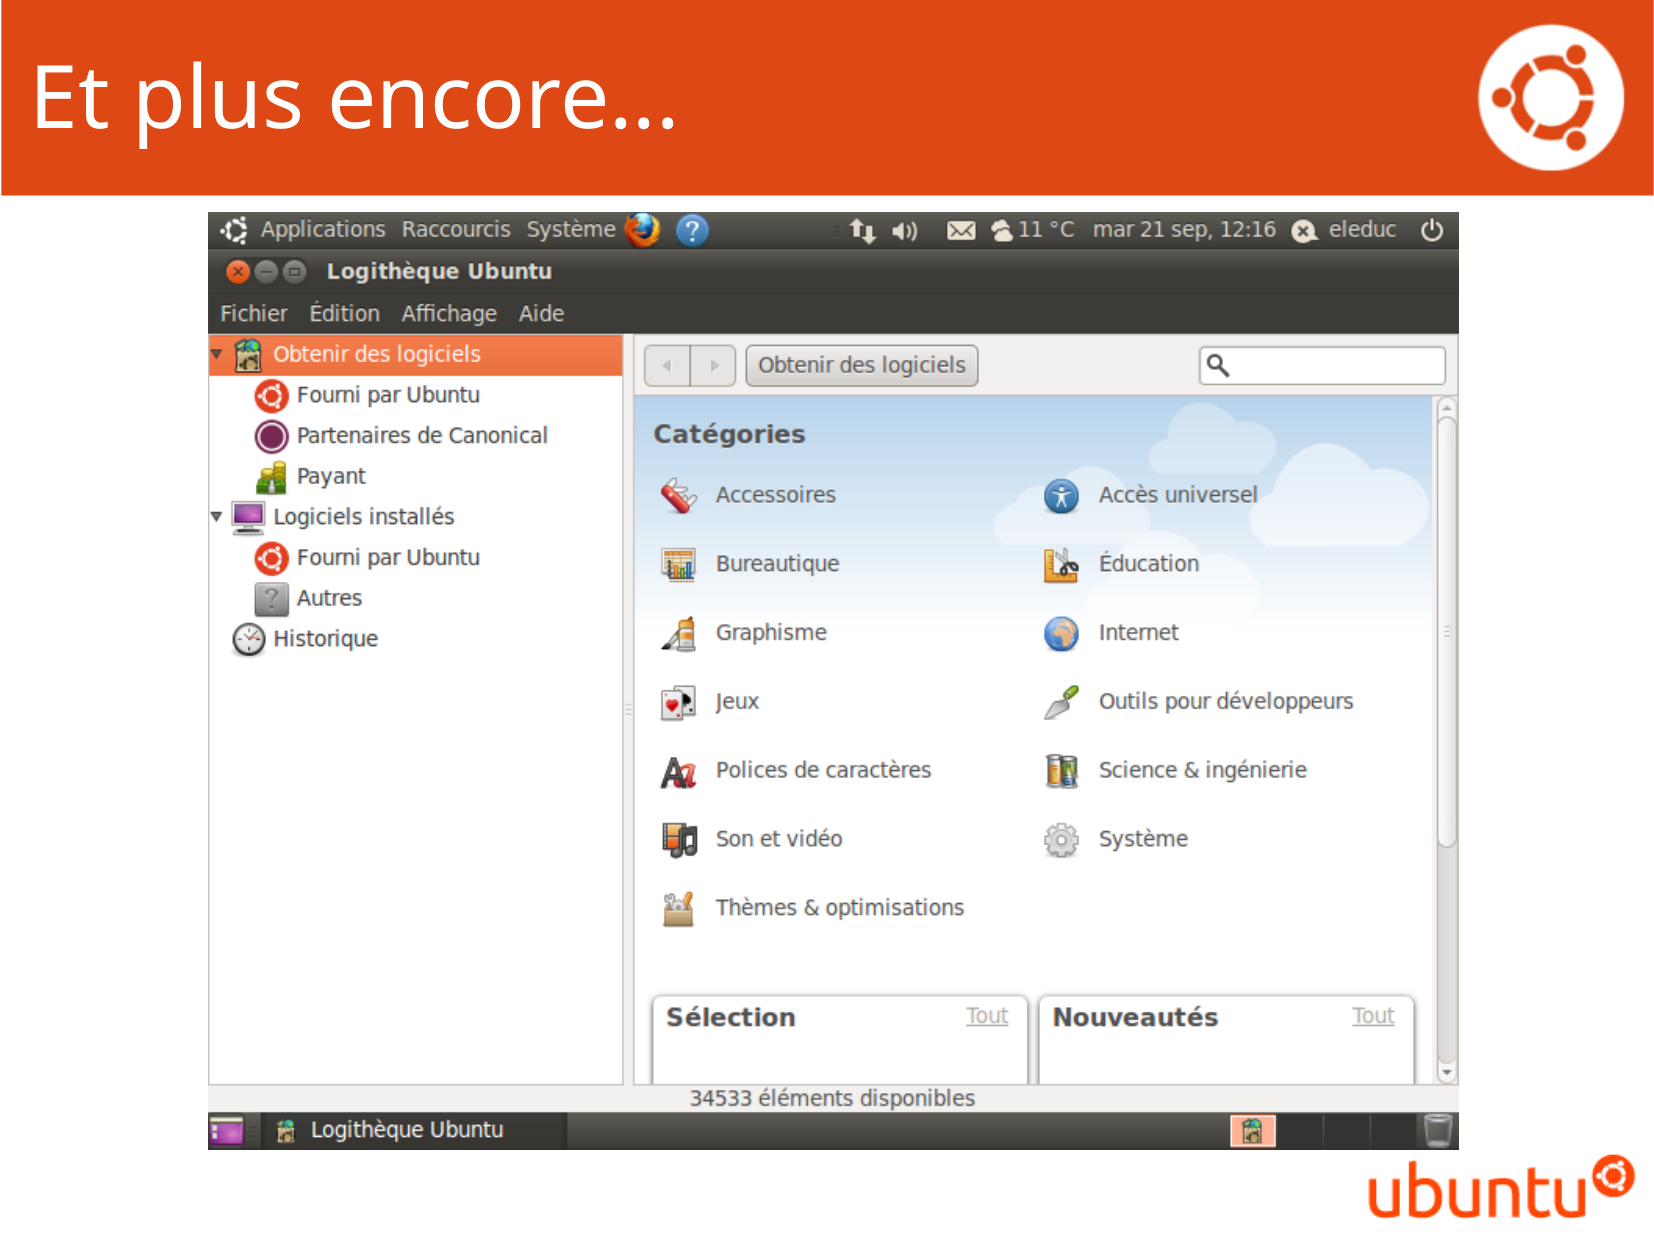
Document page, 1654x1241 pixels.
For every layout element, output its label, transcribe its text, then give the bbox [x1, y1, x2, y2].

picture [0, 0, 1654, 1241]
title Et plus encore... [29, 18, 1459, 170]
